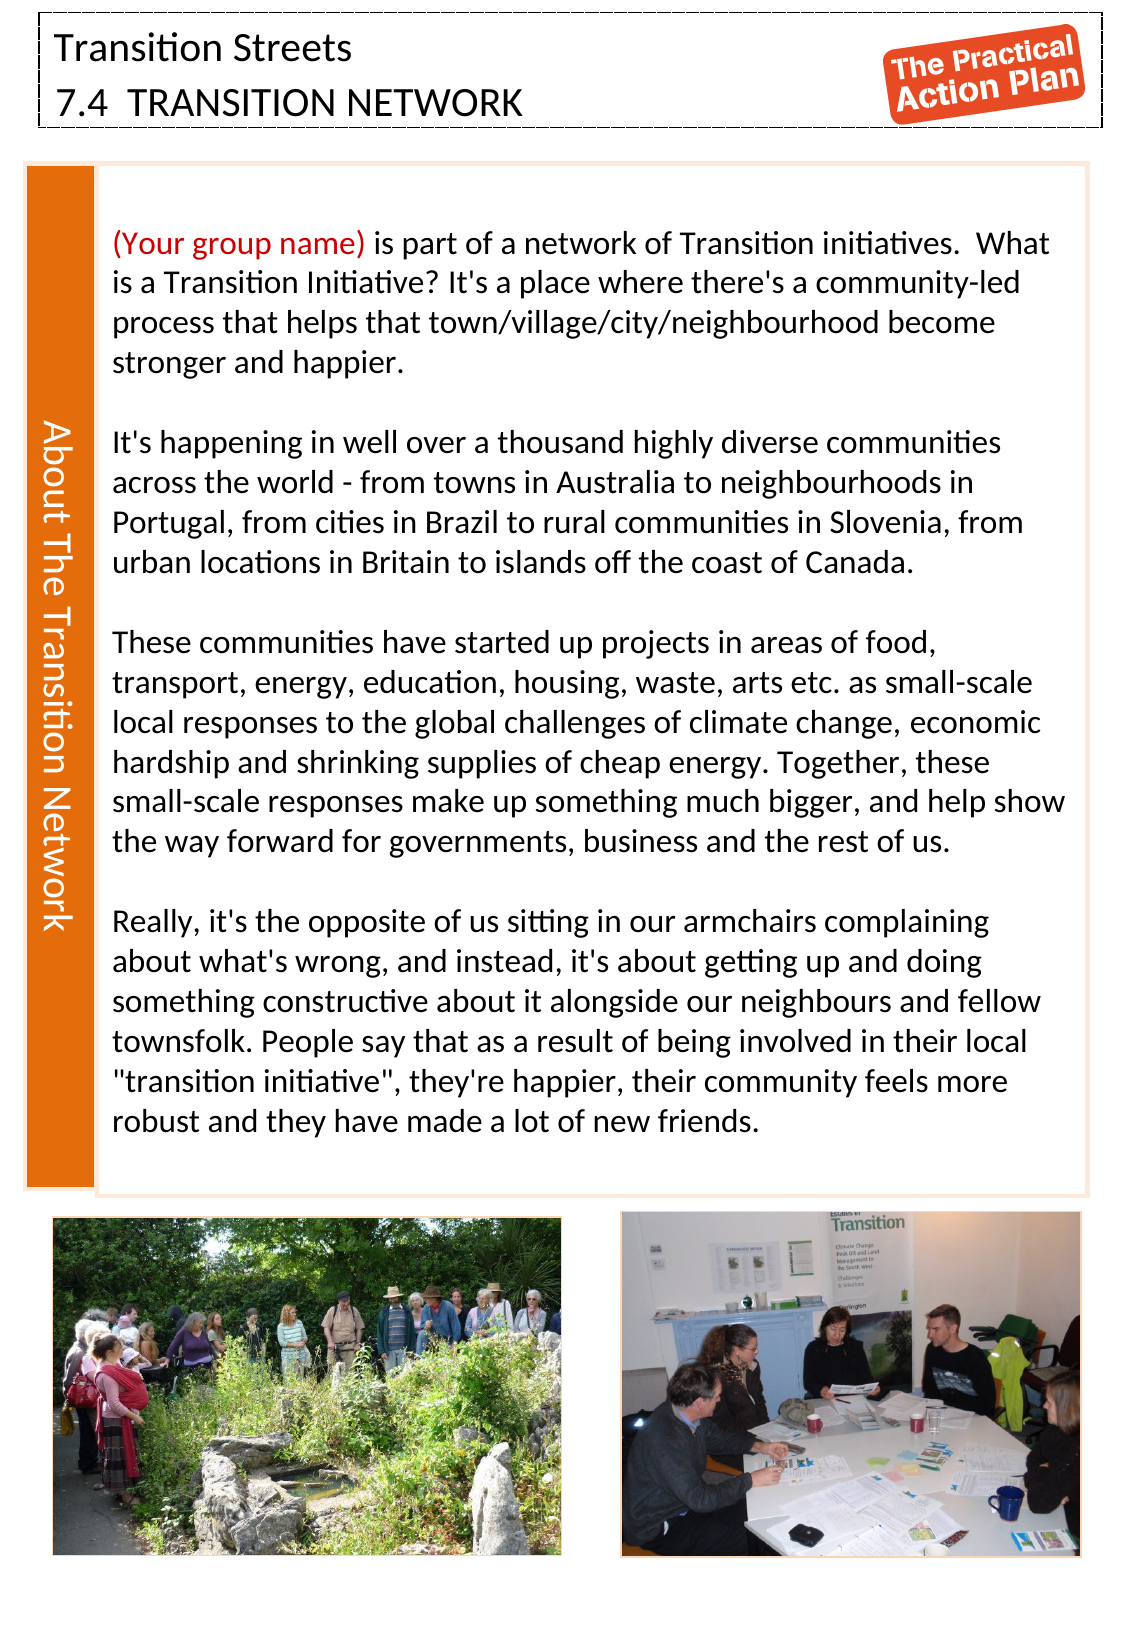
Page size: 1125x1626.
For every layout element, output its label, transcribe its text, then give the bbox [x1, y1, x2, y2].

text_box 7.4 TRANSITION NETWORK [40, 67, 582, 133]
text_box About The Transition Network [24, 163, 96, 1190]
picture [621, 1212, 1081, 1557]
picture [53, 1217, 561, 1555]
text_box (Your group name) is part of a network of Transition initiatives. What is a Transition Initiative? It's a place where there's a community-led process that helps that town/village/city/neighbourhood become stronger and happier. It's happening in well over a thousand highly diverse communities across the world - from towns in Australia to neighbourhoods in Portugal, from cities in Brazil to rural communities in Slovenia, from urban locations in Britain to islands off the coast of Canada. These communities have started up projects in areas of food, transport, energy, education, housing, waste, arts etc. as small-scale local responses to the global challenges of climate change, economic hardship and shrinking supplies of cheap energy. Together, these small-scale responses make up something much bigger, and help show the way forward for governments, business and the rest of us. Really, it's the opposite of us sitting in our armchairs complaining about what's wrong, and instead, it's about getting up and doing something constructive about it alongside our neighbours and fellow townsfolk. People say that as a result of being involved in their local "transition initiative", they're happier, their community feels more robust and they have made a lot of new friends. [97, 163, 1088, 1197]
picture [870, 24, 1102, 128]
